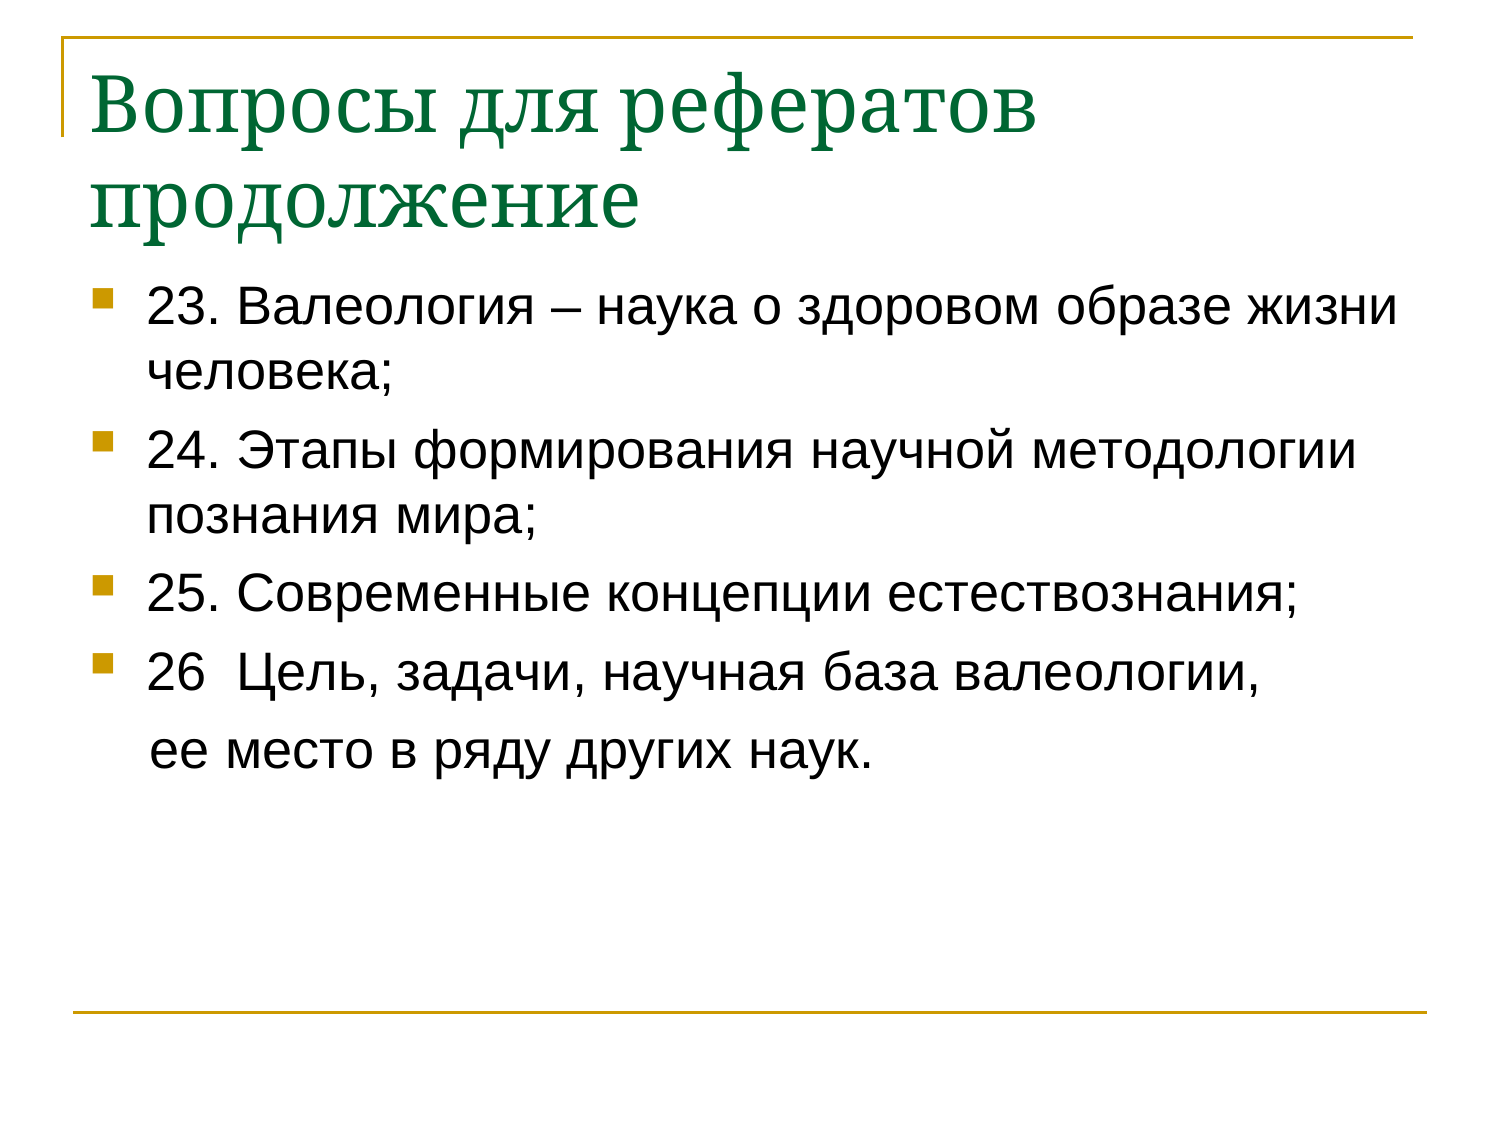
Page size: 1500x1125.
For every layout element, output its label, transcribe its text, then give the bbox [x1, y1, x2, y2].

title Вопросы для рефератов продолжение [75, 45, 1426, 252]
list 23. Валеология – наука о здоровом образе жизни человека; 24. Этапы формирования научной методологии познания мира; 25. Современные концепции естествознания; 26 Цель, задачи, научная база валеологии, ее место в ряду других наук. [75, 262, 1426, 1006]
